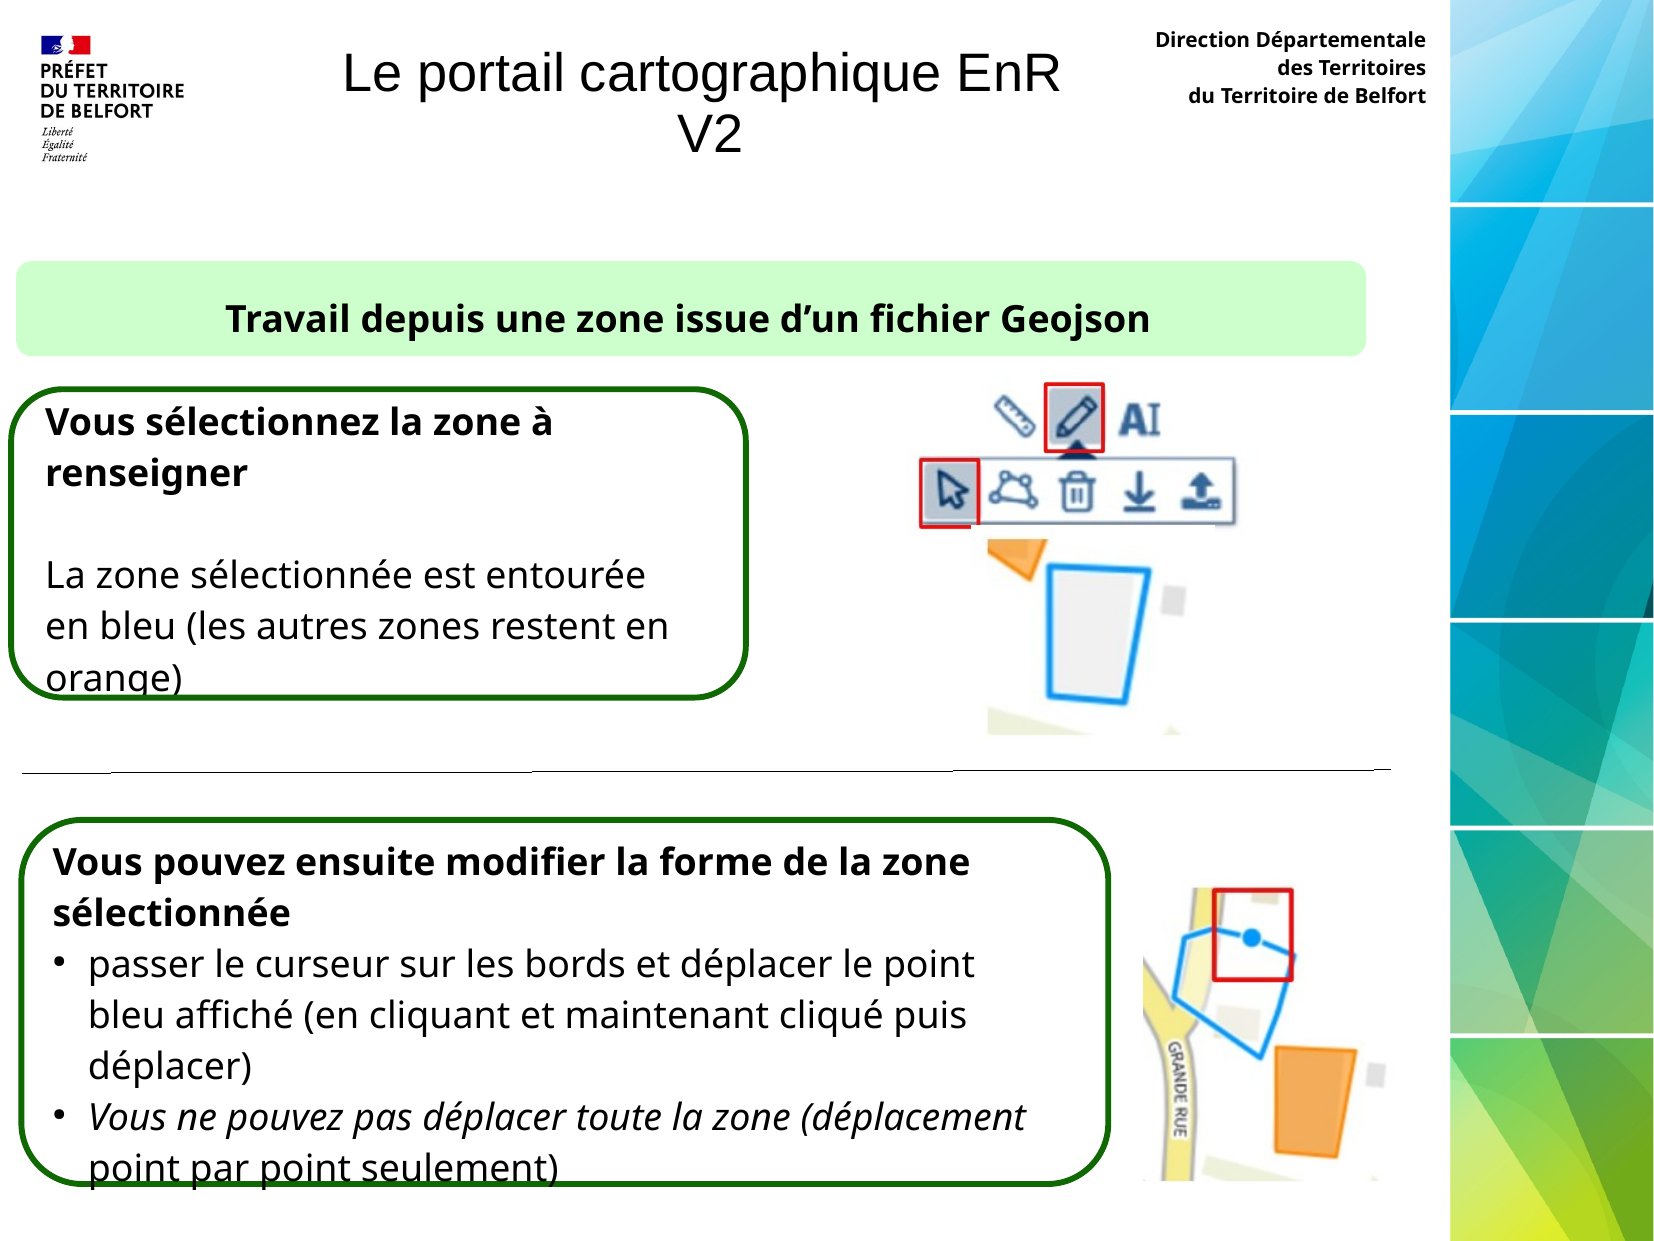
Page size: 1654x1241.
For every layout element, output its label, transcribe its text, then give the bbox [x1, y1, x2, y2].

text_box Vous sélectionnez la zone à renseigner La zone sélectionnée est entourée en bleu (les autres zones restent en orange) [30, 691, 706, 716]
picture [1143, 879, 1417, 1190]
text_box Travail depuis une zone issue d’un fichier Geojson [59, 268, 1318, 368]
text_box Vous sélectionnez la zone à renseigner La zone sélectionnée est entourée en bleu (les autres zones restent en orange) [30, 393, 706, 694]
picture [23, 17, 59, 179]
text_box [16, 260, 1367, 357]
text_box Vous pouvez ensuite modifier la forme de la zone sélectionnée passer le curseur sur les bords et déplacer le point bleu affiché (en cliquant et maintenant cliqué puis déplacer) Vous ne pouvez pas déplacer toute la zone (déplacement point par point seulement) [37, 827, 1075, 1164]
picture [1450, 0, 1654, 415]
picture [891, 359, 1271, 739]
picture [1450, 454, 1654, 1241]
title Le portail cartographique EnR V2 [59, 17, 1347, 189]
